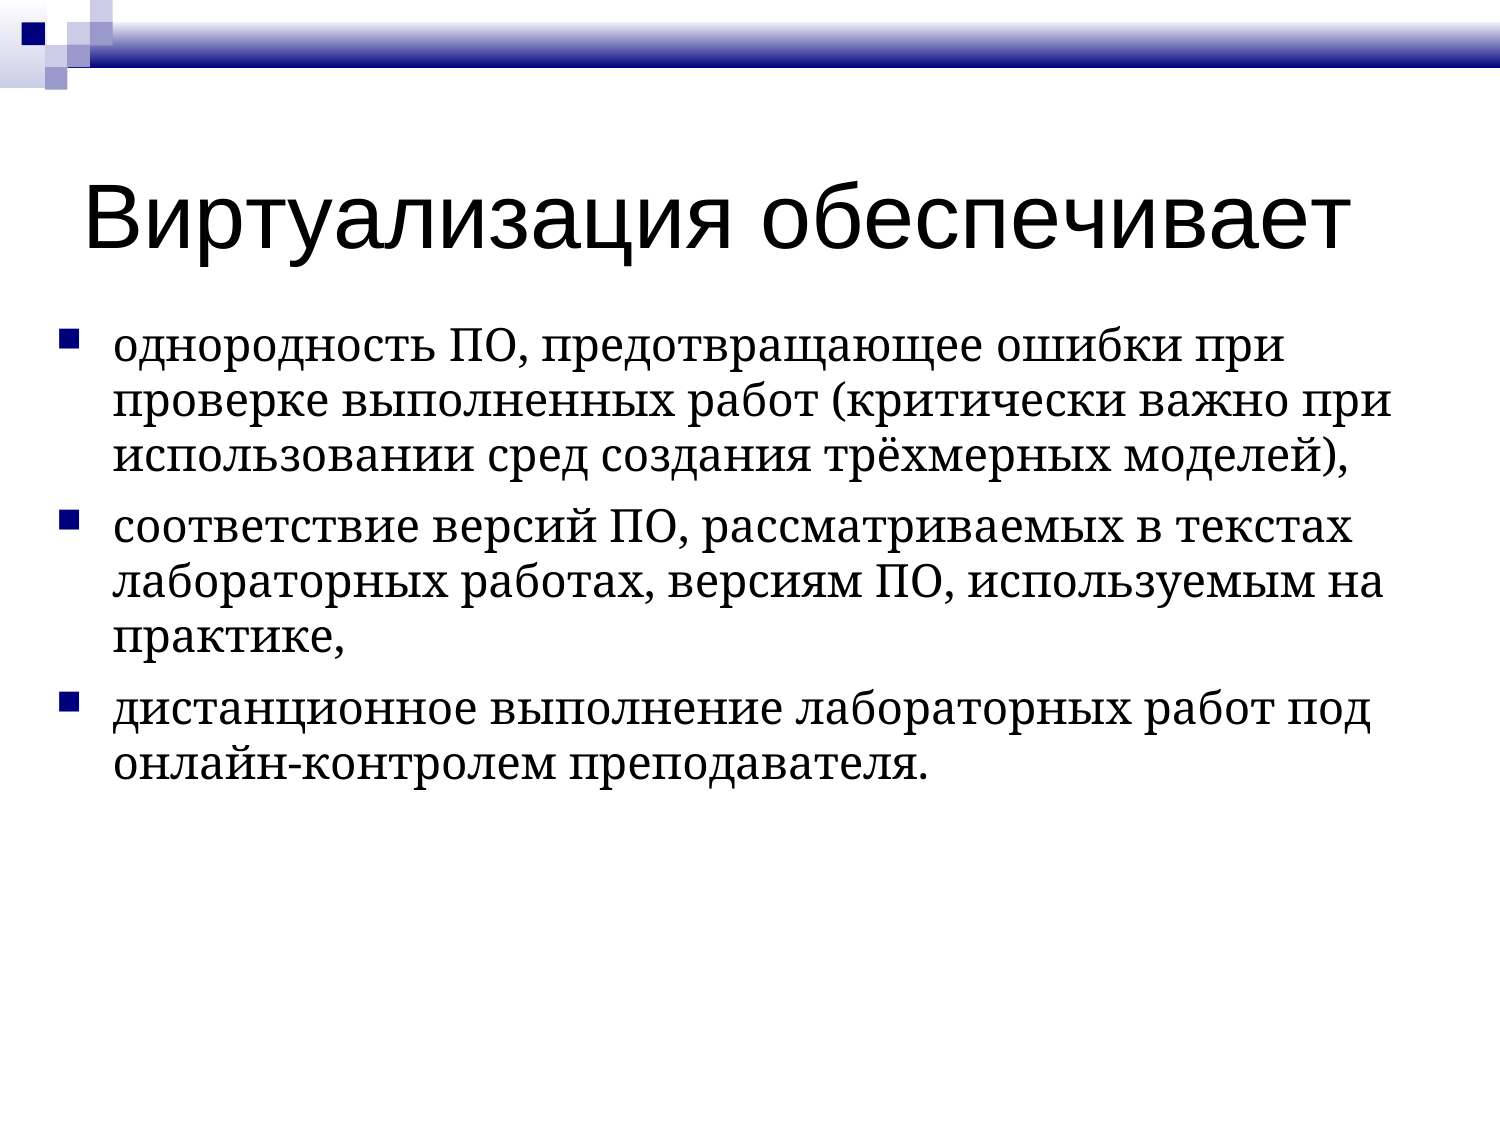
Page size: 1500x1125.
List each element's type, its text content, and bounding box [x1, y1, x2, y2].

title Виртуализация обеспечивает [67, 94, 1418, 330]
list однородность ПО, предотвращающее ошибки при проверке выполненных работ (критически важно при использовании сред создания трёхмерных моделей), соответствие версий ПО, рассматриваемых в текстах лабораторных работах, версиям ПО, используемым на практике, дистанционное выполнение лабораторных работ под онлайн-контролем преподавателя. [41, 236, 1447, 1093]
